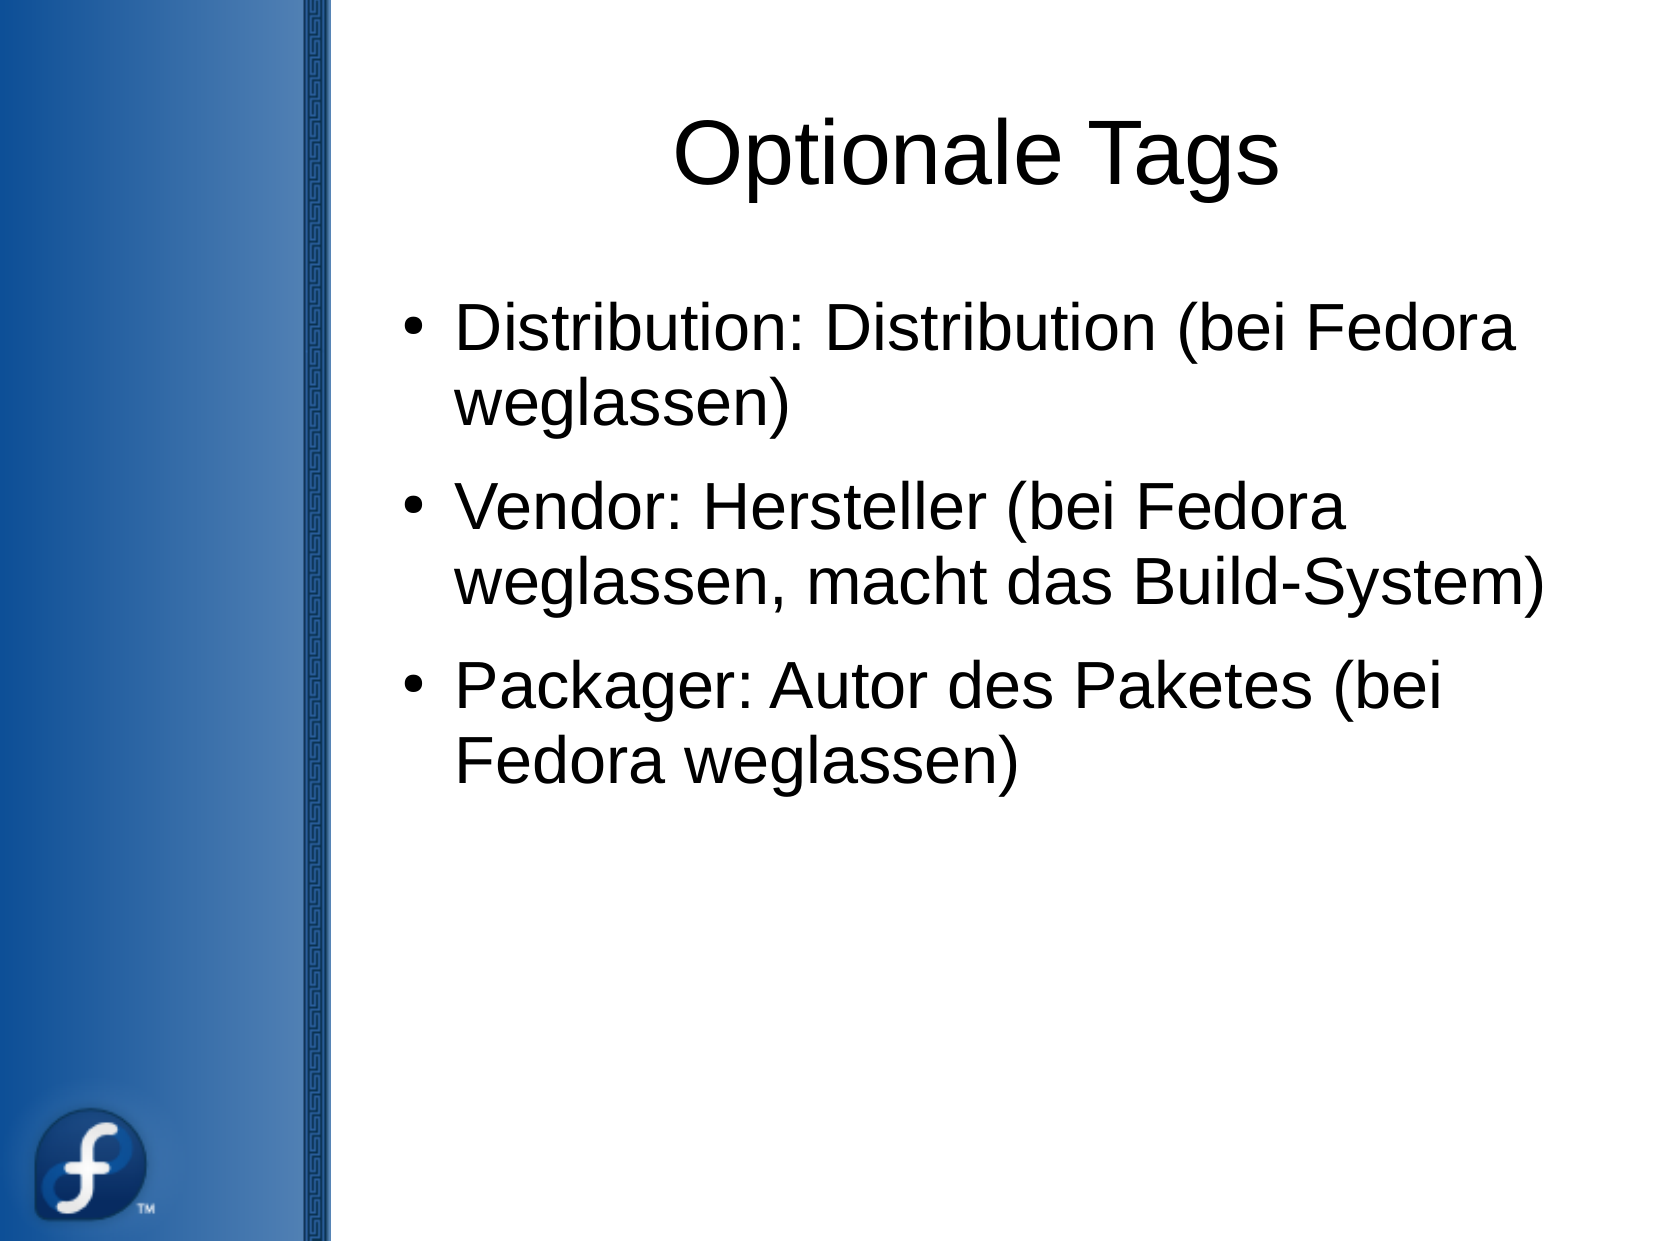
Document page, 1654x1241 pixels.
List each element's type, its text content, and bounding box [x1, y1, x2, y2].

picture [0, 0, 331, 1241]
list Distribution: Distribution (bei Fedora weglassen) Vendor: Hersteller (bei Fedora weglassen, macht das Build-System) Packager: Autor des Paketes (bei Fedora weglassen) [383, 290, 1571, 1094]
title Optionale Tags [383, 56, 1571, 250]
